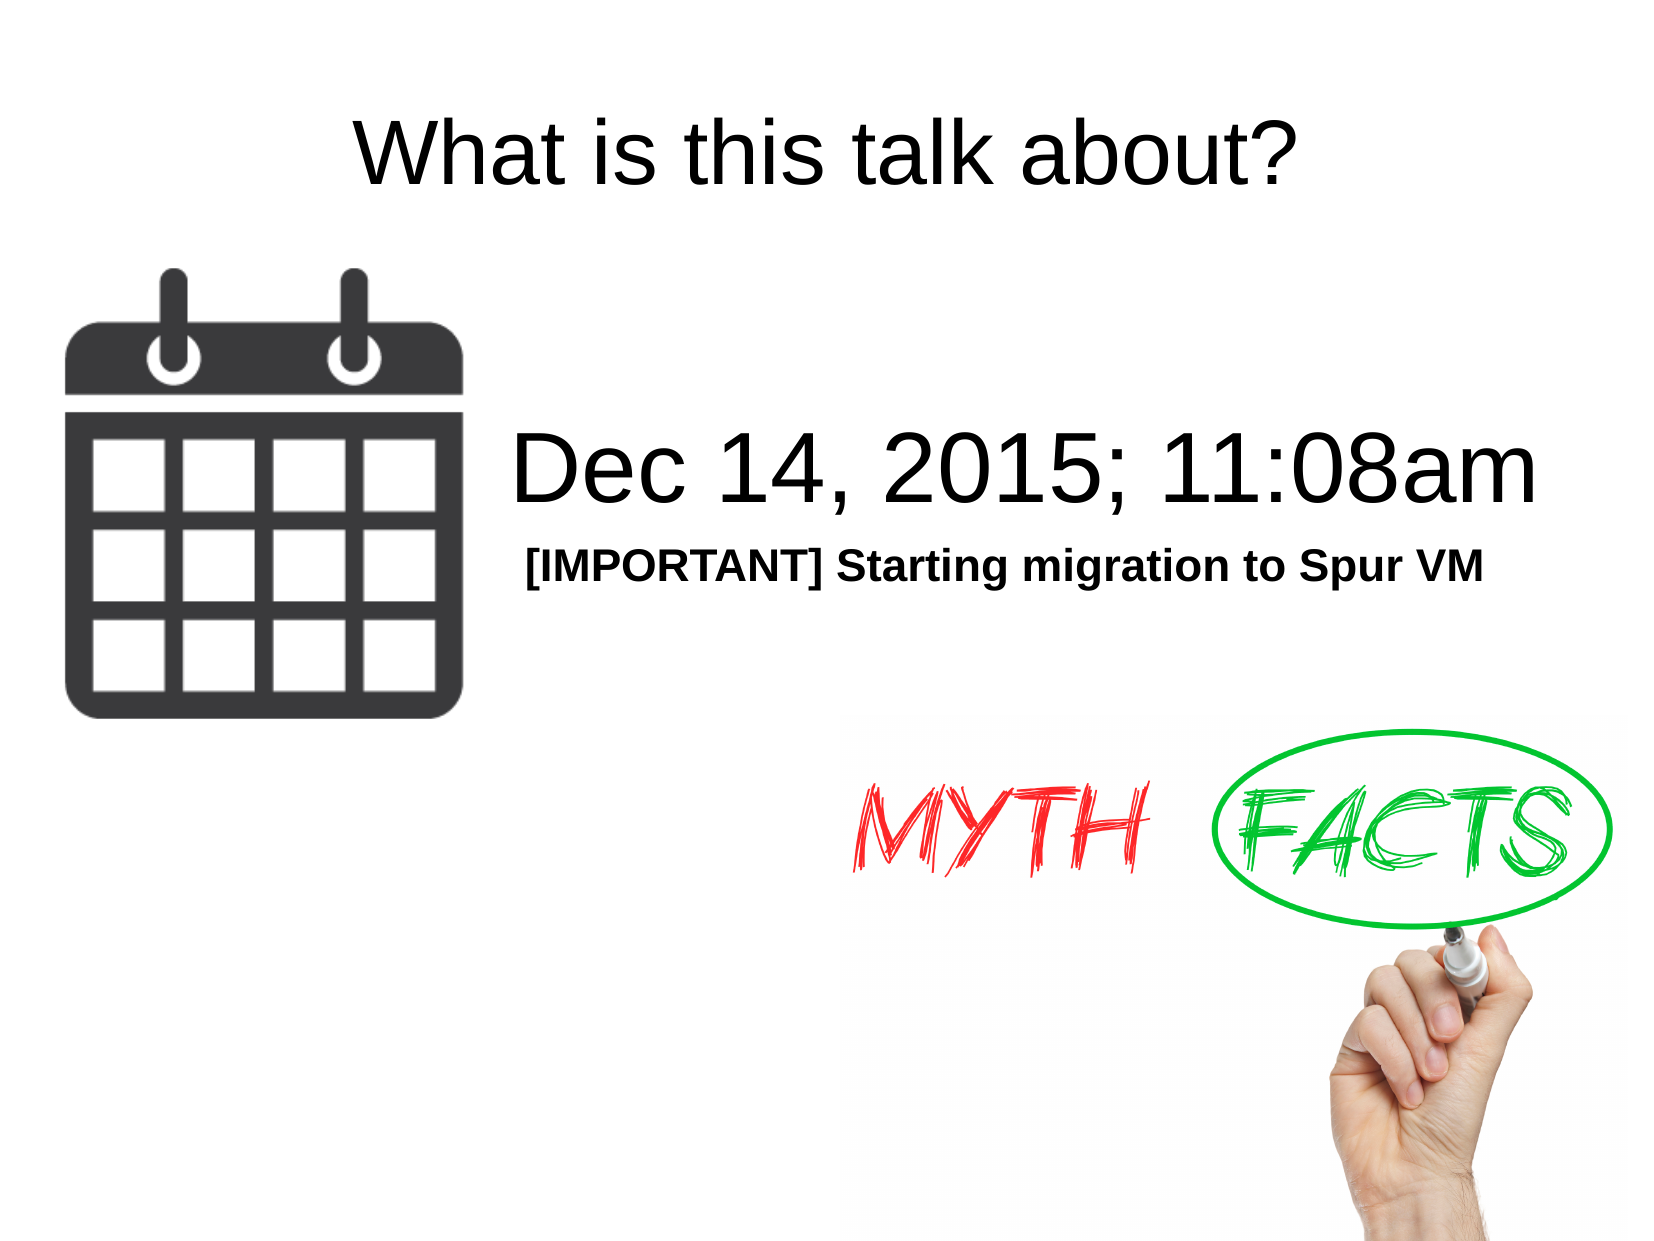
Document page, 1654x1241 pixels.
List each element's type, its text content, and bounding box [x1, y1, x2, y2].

picture [0, 217, 548, 781]
text_box [IMPORTANT] Starting migration to Spur VM [548, 532, 1501, 727]
picture [840, 715, 1628, 1241]
title What is this talk about? [82, 49, 1571, 257]
text_box Dec 14, 2015; 11:08am [548, 405, 1606, 556]
